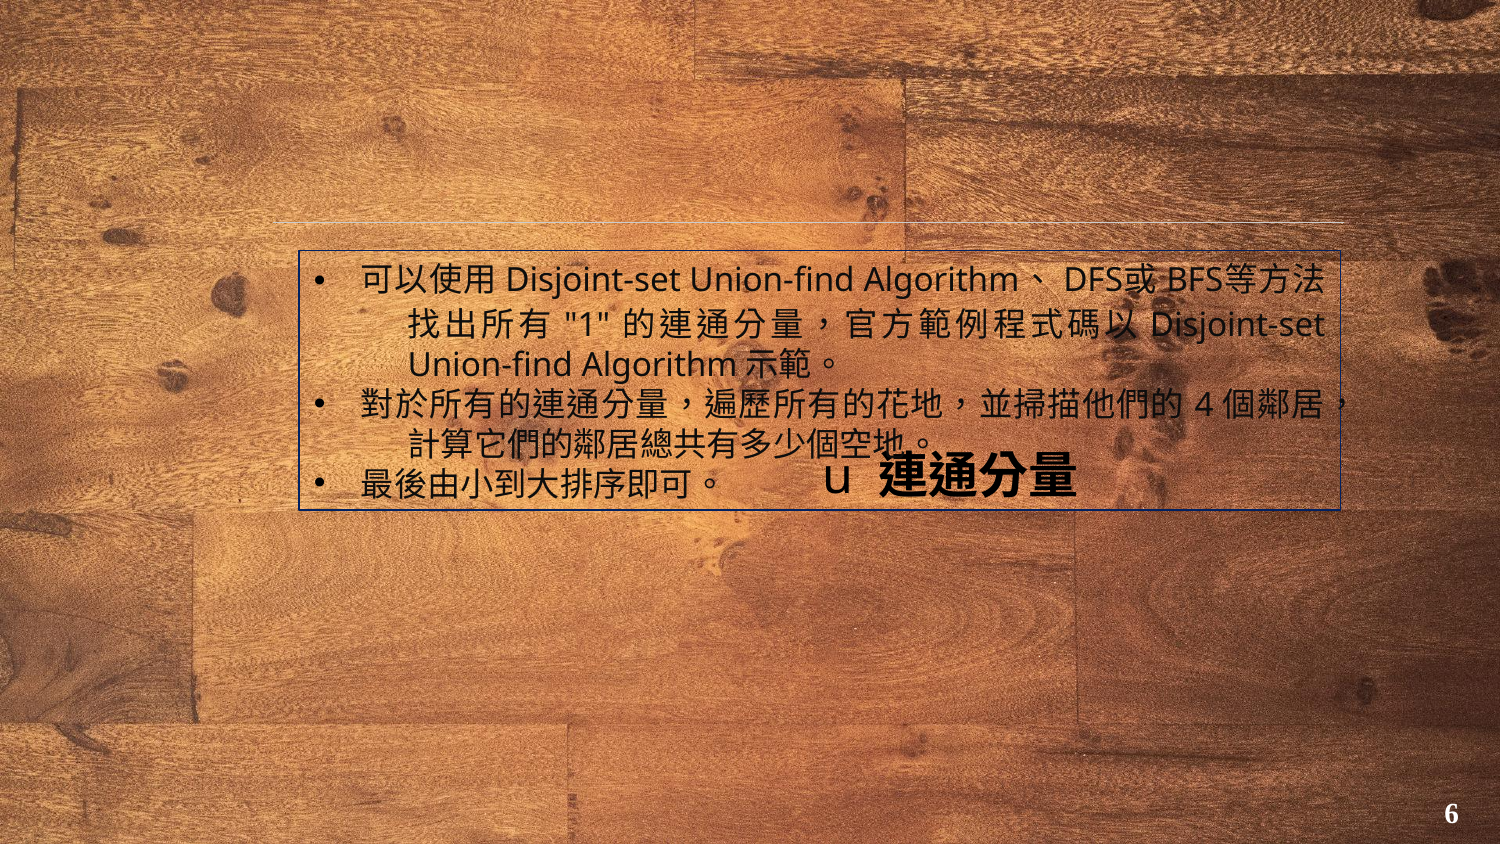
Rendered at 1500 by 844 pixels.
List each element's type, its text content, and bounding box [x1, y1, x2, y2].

title 連通分量 [255, 117, 1341, 233]
text_box 可以使用Disjoint-set Union-find Algorithm、DFS或BFS等方法找出所有"1"的連通分量，官方範例程式碼以Disjoint-set Union-find Algorithm示範。 對於所有的連通分量，遍歷所有的花地，並掃描他們的4個鄰居，計算它們的鄰居總共有多少個空地。 最後由小到大排序即可。 [298, 250, 1341, 508]
slide_number 8 [1429, 779, 1500, 844]
